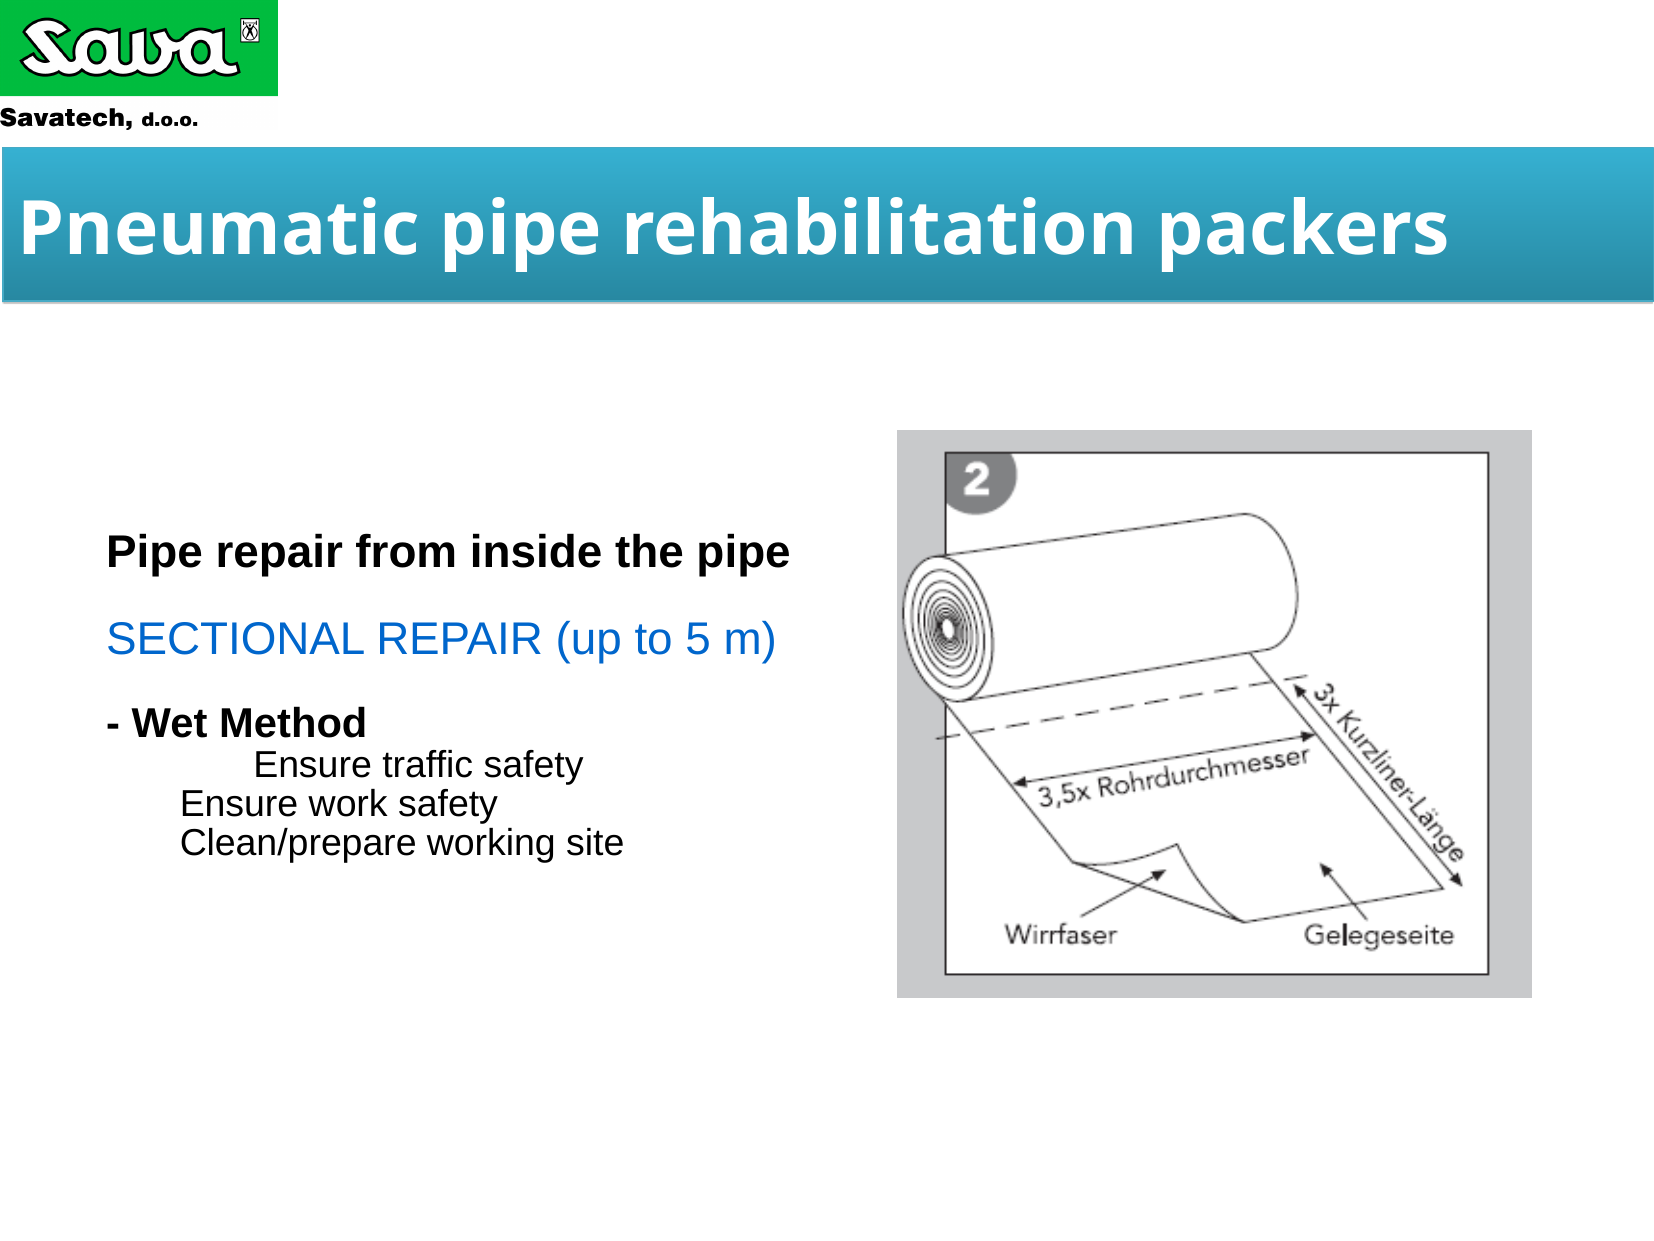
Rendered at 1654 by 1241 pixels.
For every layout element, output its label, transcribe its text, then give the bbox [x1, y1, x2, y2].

text_box Pneumatic pipe rehabilitation packers [3, 148, 1654, 301]
picture [897, 431, 1532, 998]
picture [0, 0, 278, 130]
text_box Pipe repair from inside the pipe SECTIONAL REPAIR (up to 5 m) - Wet Method Ensure traffic safety Ensure work safety Clean/prepare working site [35, 345, 863, 1084]
